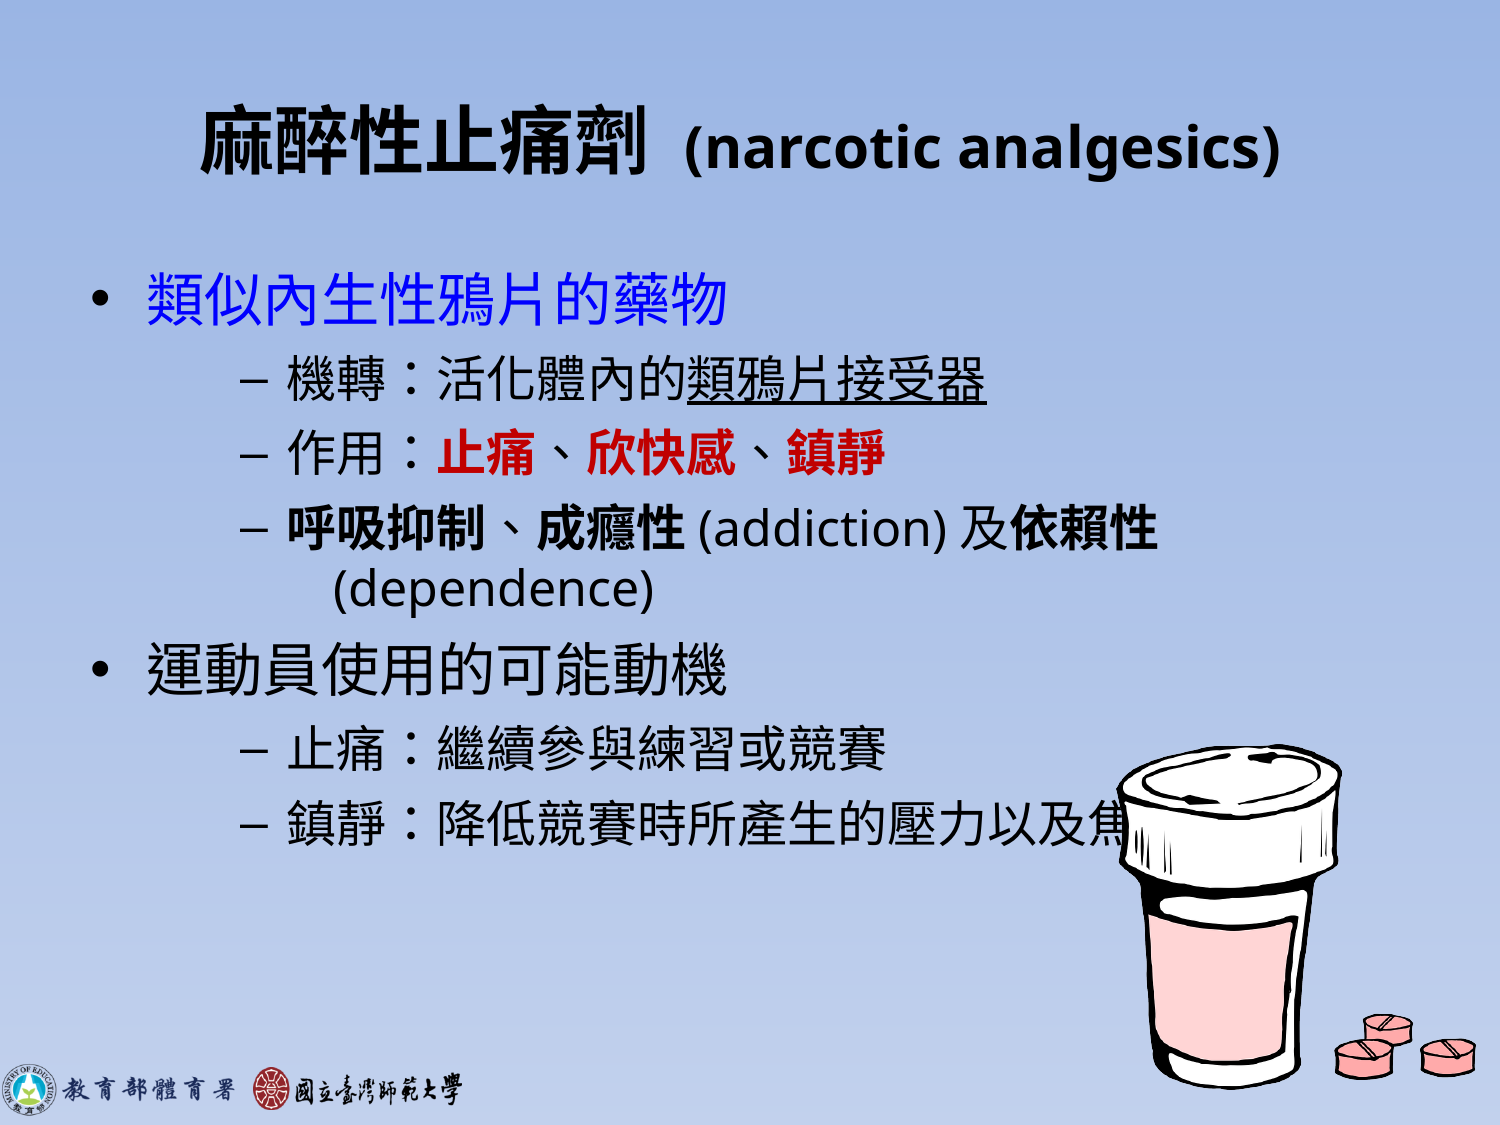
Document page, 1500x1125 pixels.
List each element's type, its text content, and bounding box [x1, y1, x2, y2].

list 類似內生性鴉片的藥物 機轉：活化體內的類鴉片接受器 作用：止痛、欣快感、鎮靜 呼吸抑制、成癮性(addiction)及依賴性(dependence) 運動員使用的可能動機 止痛：繼續參與練習或競賽 鎮靜：降低競賽時所產生的壓力以及焦慮 [75, 255, 1426, 998]
picture [1116, 744, 1476, 1090]
title 麻醉性止痛劑 (narcotic analgesics) [75, 45, 1426, 233]
